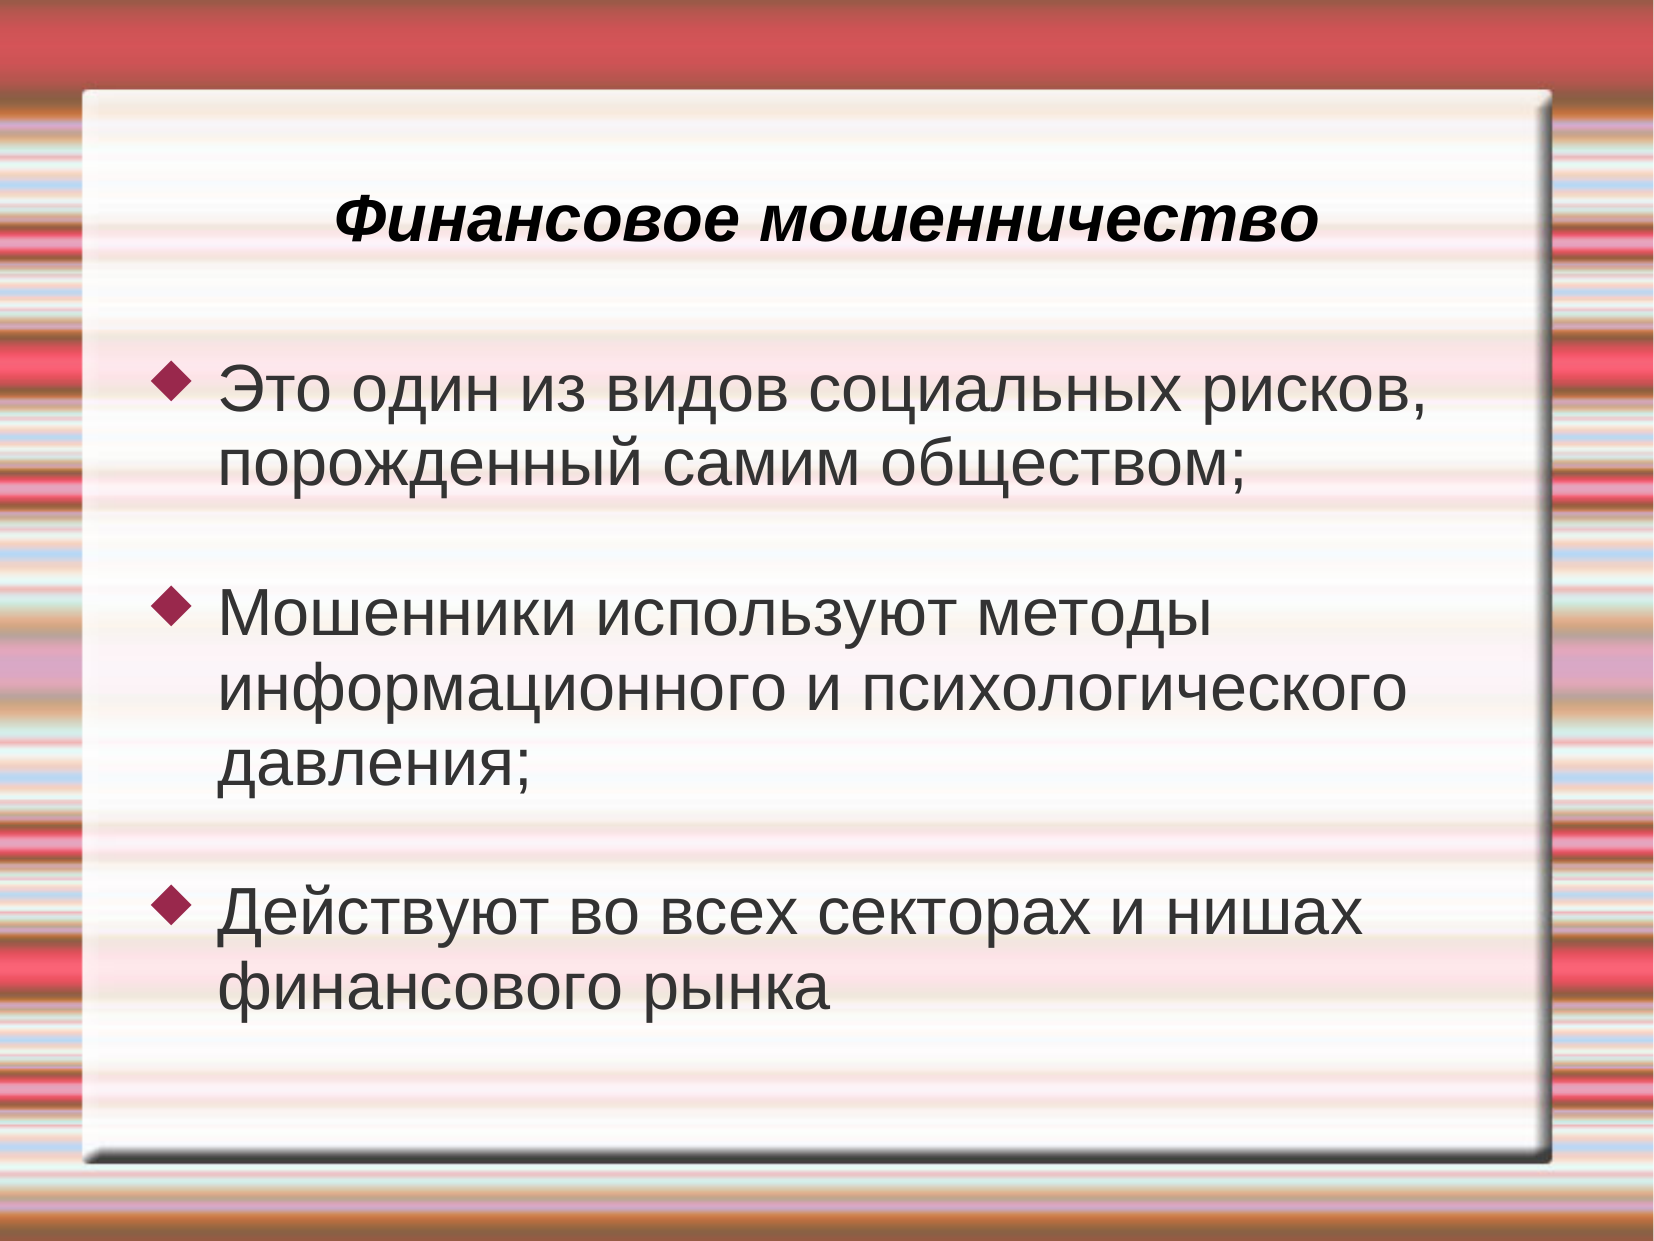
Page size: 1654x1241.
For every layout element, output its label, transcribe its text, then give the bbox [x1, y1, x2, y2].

picture [0, 0, 1654, 1241]
list Это один из видов социальных рисков, порожденный самим обществом; Мошенники используют методы информационного и психологического давления; Действуют во всех секторах и нишах финансового рынка [134, 350, 1516, 1132]
title Финансовое мошенничество [121, 114, 1534, 322]
